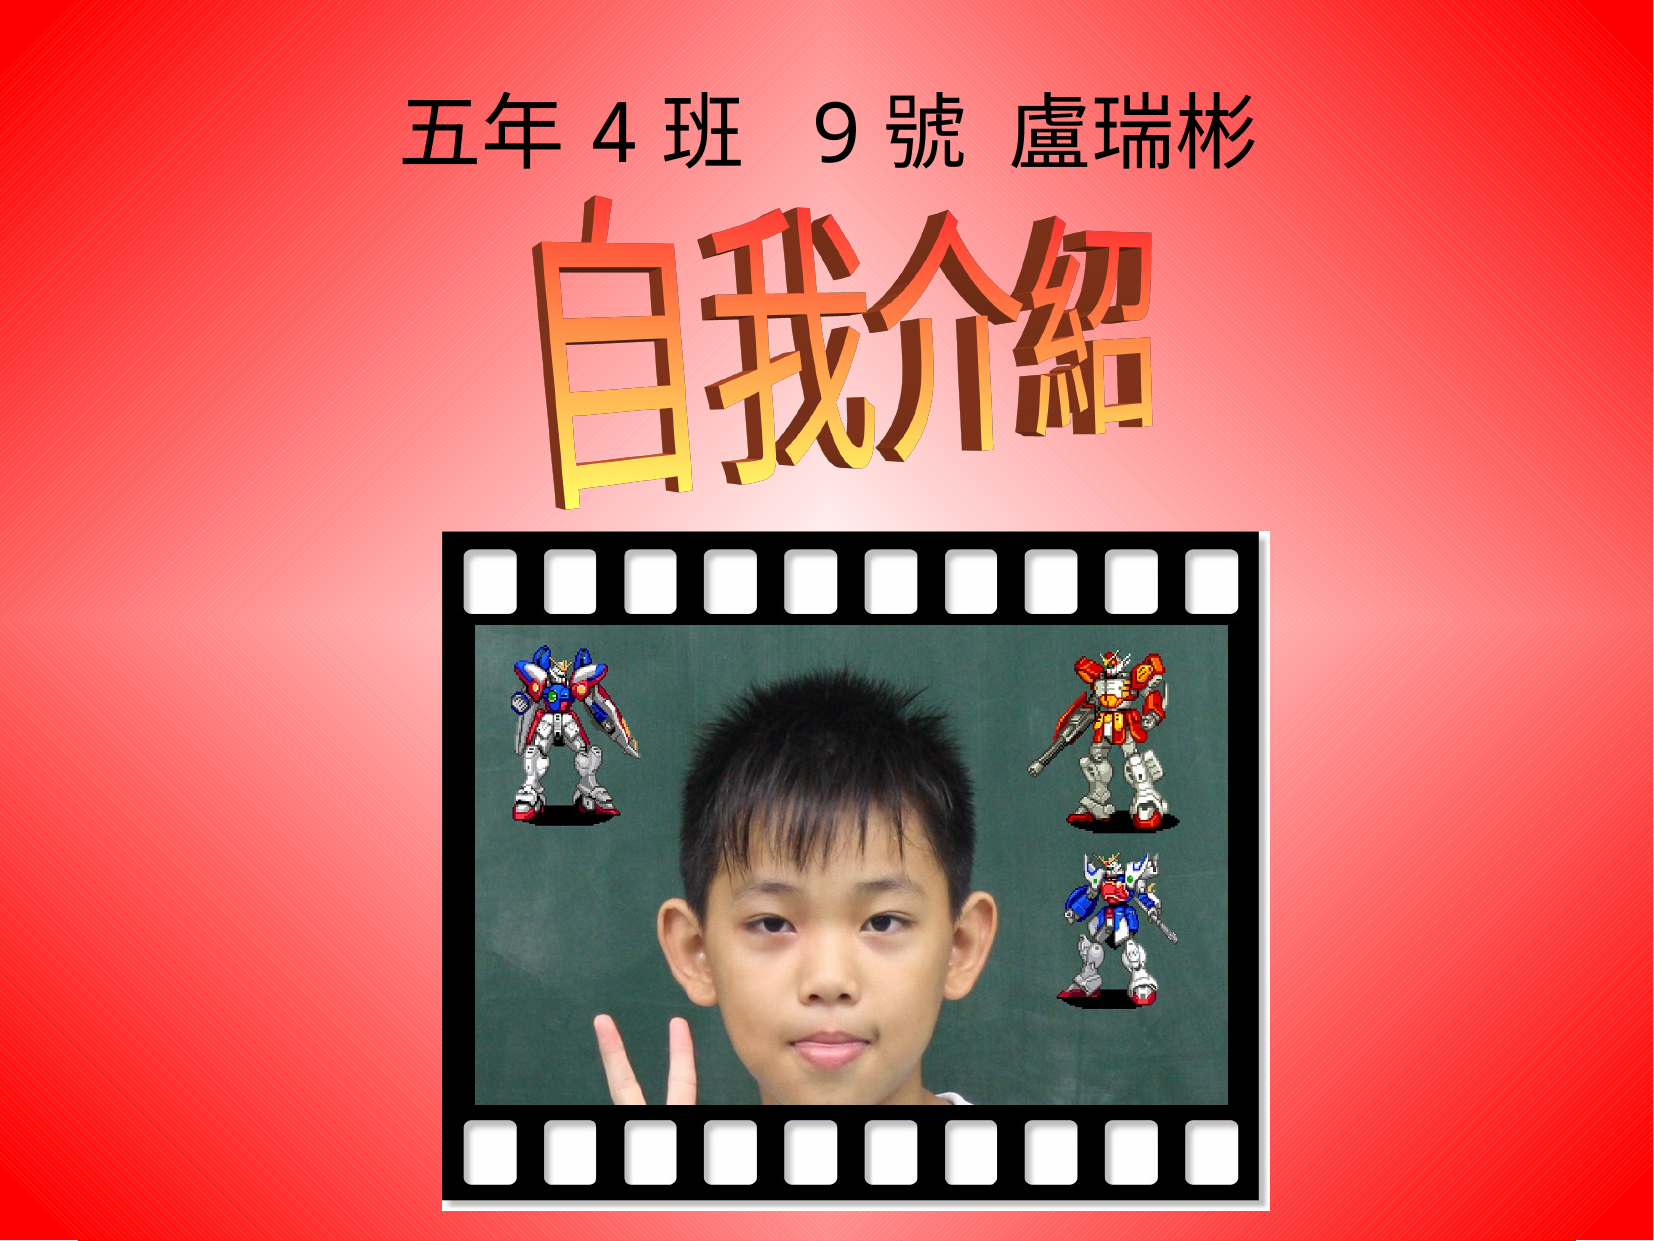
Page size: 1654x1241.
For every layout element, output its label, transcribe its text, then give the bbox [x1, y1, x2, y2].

picture [442, 531, 1270, 1211]
text_box 五年4班 9號 盧瑞彬 [383, 59, 1300, 178]
